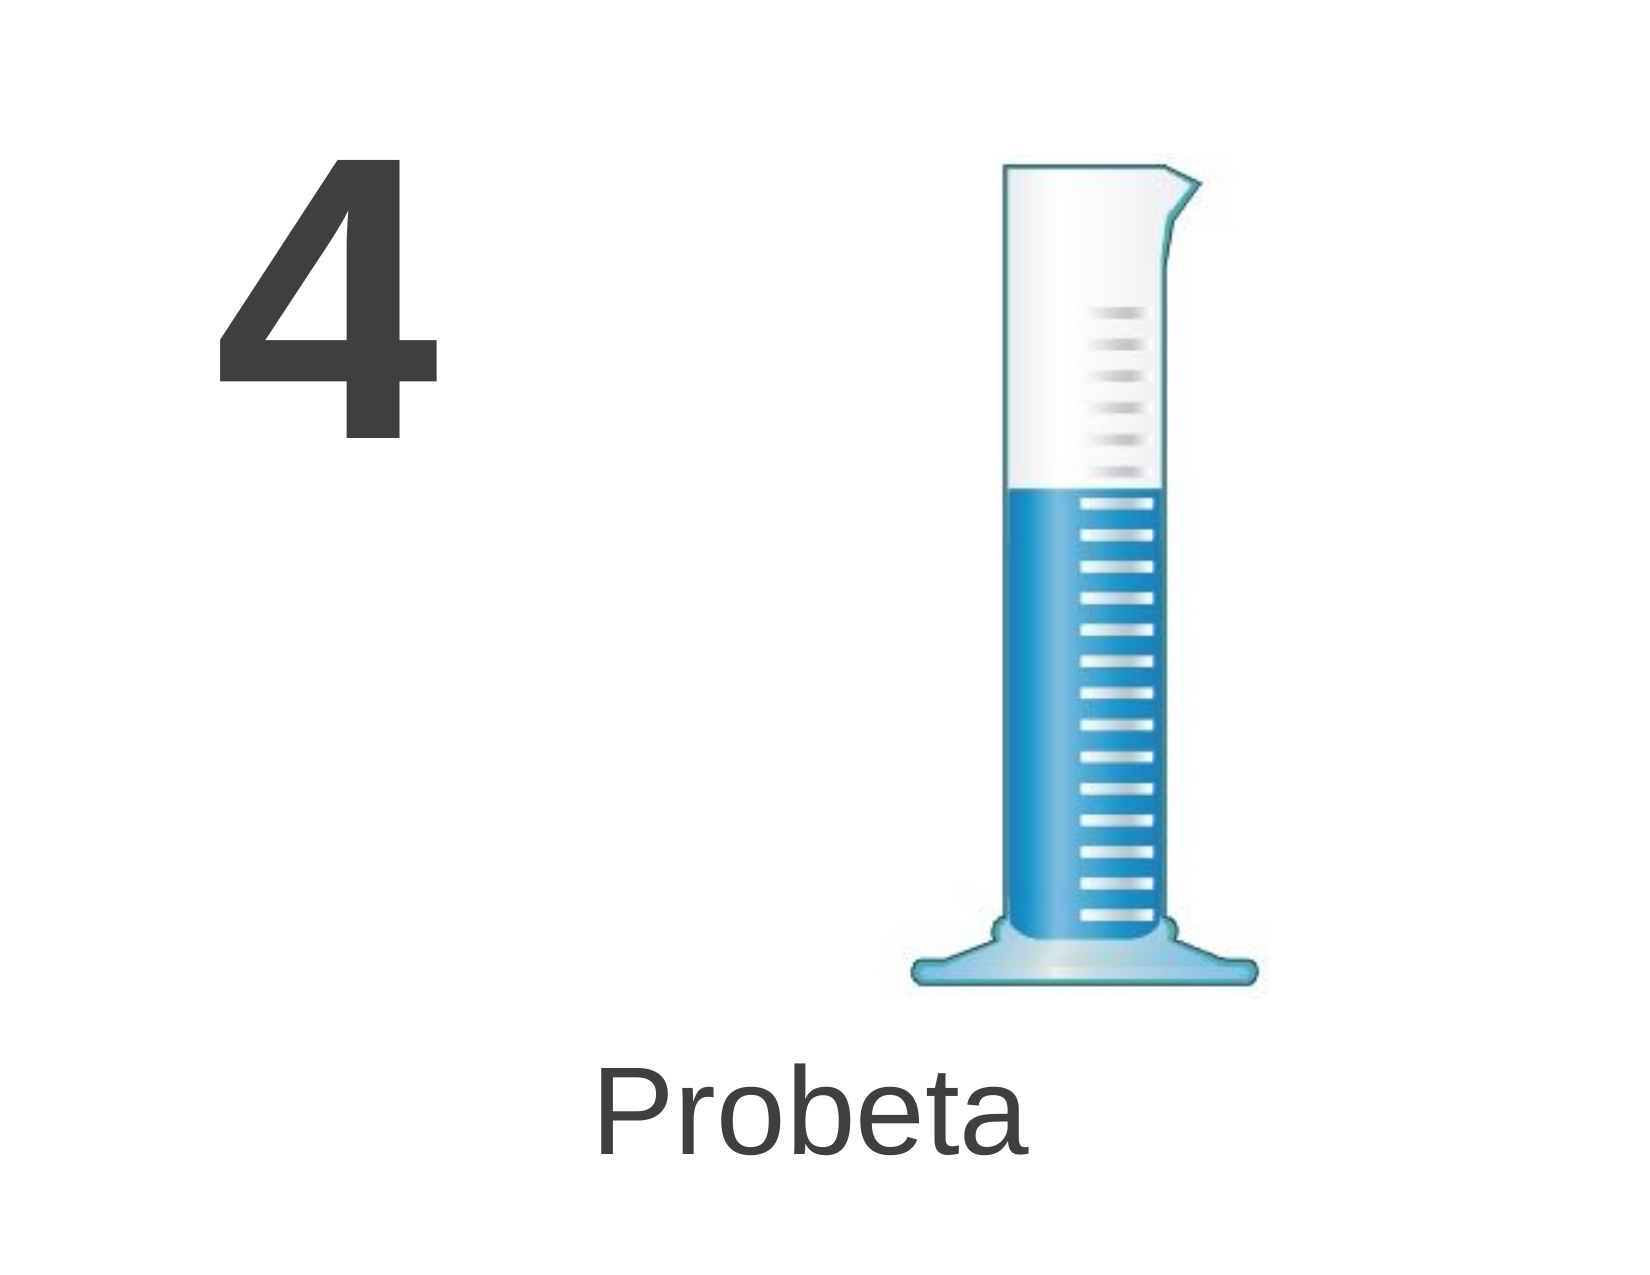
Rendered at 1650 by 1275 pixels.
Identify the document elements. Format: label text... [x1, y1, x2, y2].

picture [805, 153, 1366, 999]
text_box 4 [91, 83, 563, 534]
text_box Probeta [296, 1021, 1326, 1189]
